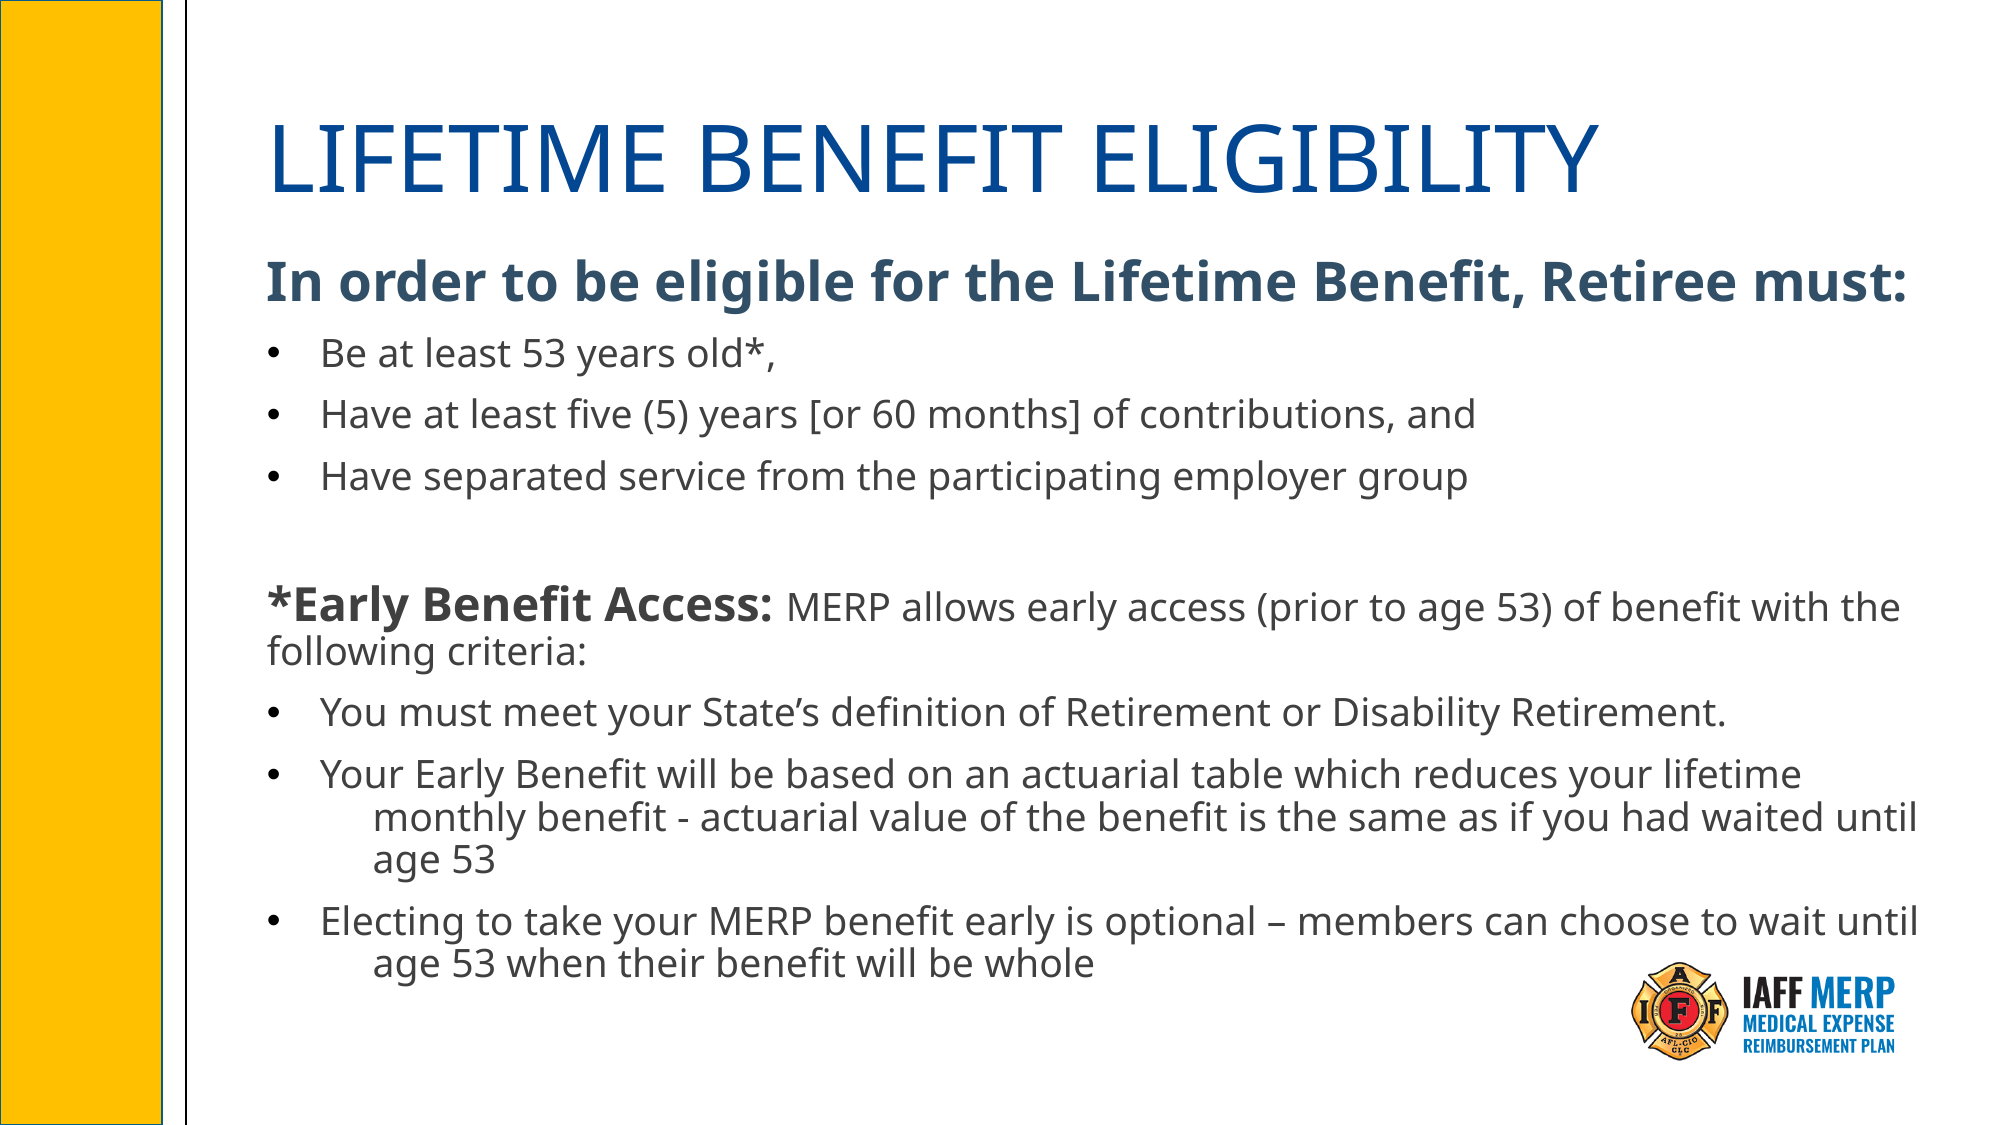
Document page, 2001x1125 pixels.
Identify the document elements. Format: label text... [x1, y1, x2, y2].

title Lifetime benefit eligibility [266, 55, 1930, 221]
text_box [0, 0, 162, 1125]
picture [1620, 950, 1906, 1070]
list In order to be eligible for the Lifetime Benefit, Retiree must: Be at least 53 years old*, Have at least five (5) years [or 60 months] of contributions, and Have separated service from the participating employer group *Early Benefit Access: MERP allows early access (prior to age 53) of benefit with the following criteria: You must meet your State’s definition of Retirement or Disability Retirement. Your Early Benefit will be based on an actuarial table which reduces your lifetime monthly benefit - actuarial value of the benefit is the same as if you had waited until age 53 Electing to take your MERP benefit early is optional – members can choose to wait until age 53 when their benefit will be whole [243, 251, 1854, 1048]
